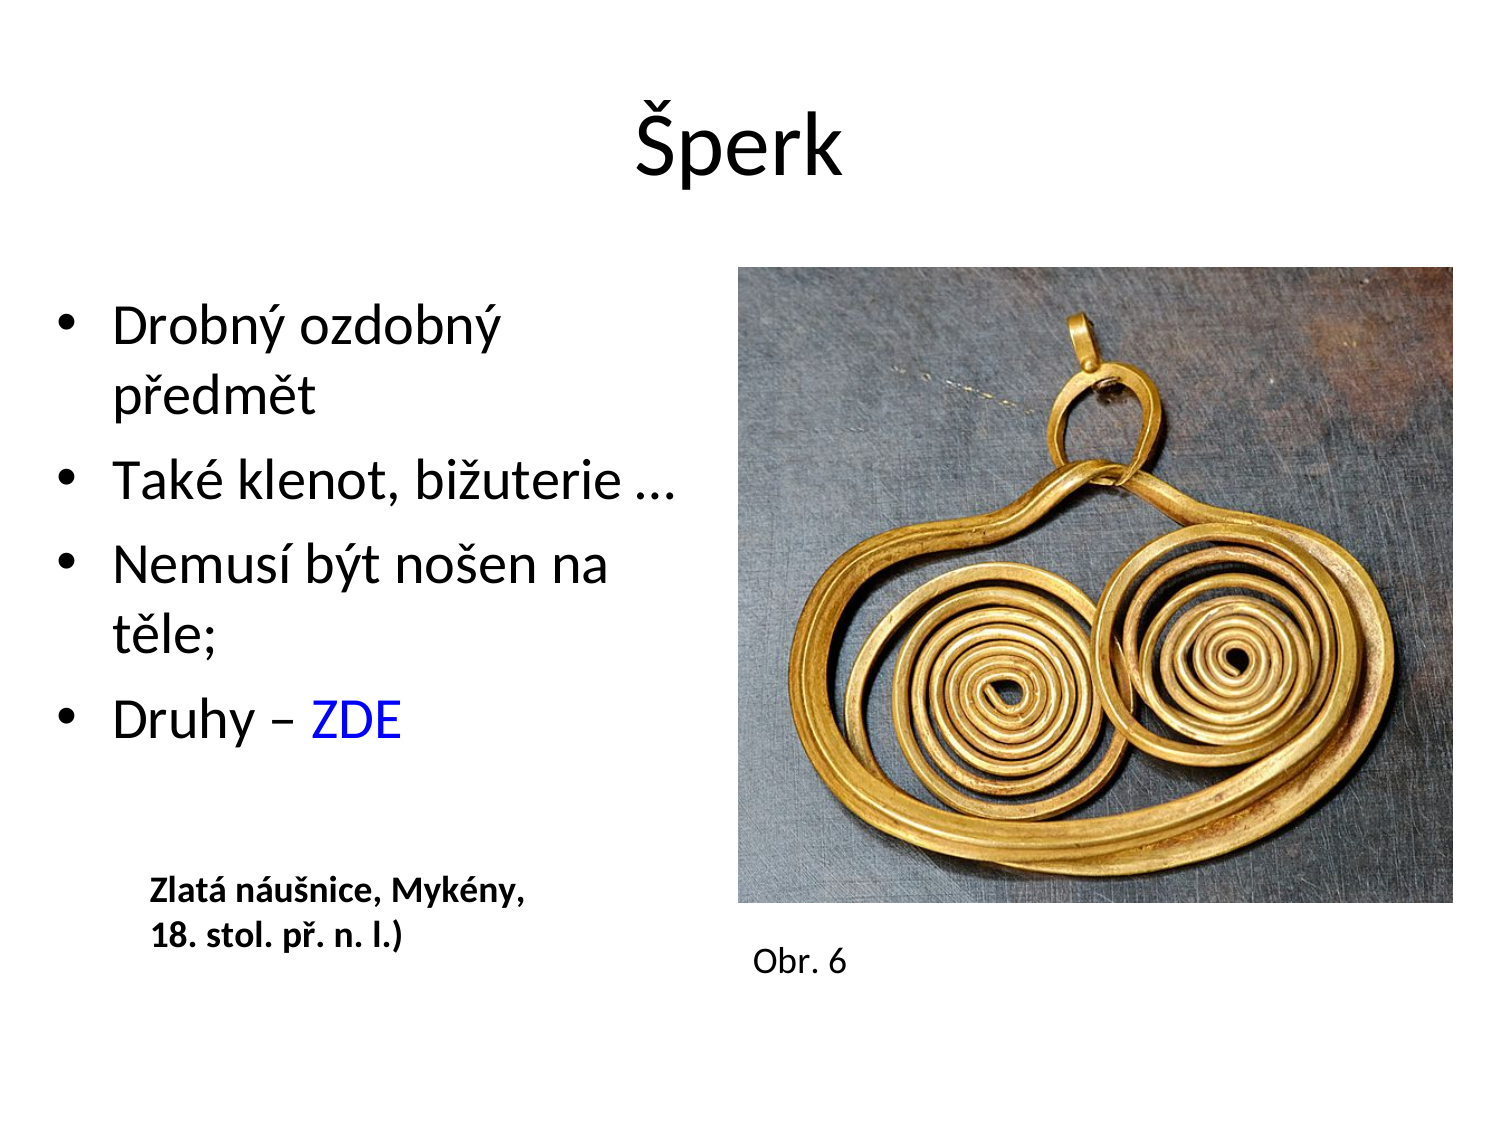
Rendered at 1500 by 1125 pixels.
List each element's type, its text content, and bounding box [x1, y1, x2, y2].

text_box [738, 267, 1453, 903]
list Drobný ozdobný předmět Také klenot, bižuterie … Nemusí být nošen na těle; Druhy – ZDE [41, 278, 727, 828]
title Šperk [75, 45, 1426, 233]
text_box Zlatá náušnice, Mykény, 18. stol. př. n. l.) [135, 857, 550, 964]
text_box Obr. 6 [738, 928, 1176, 990]
